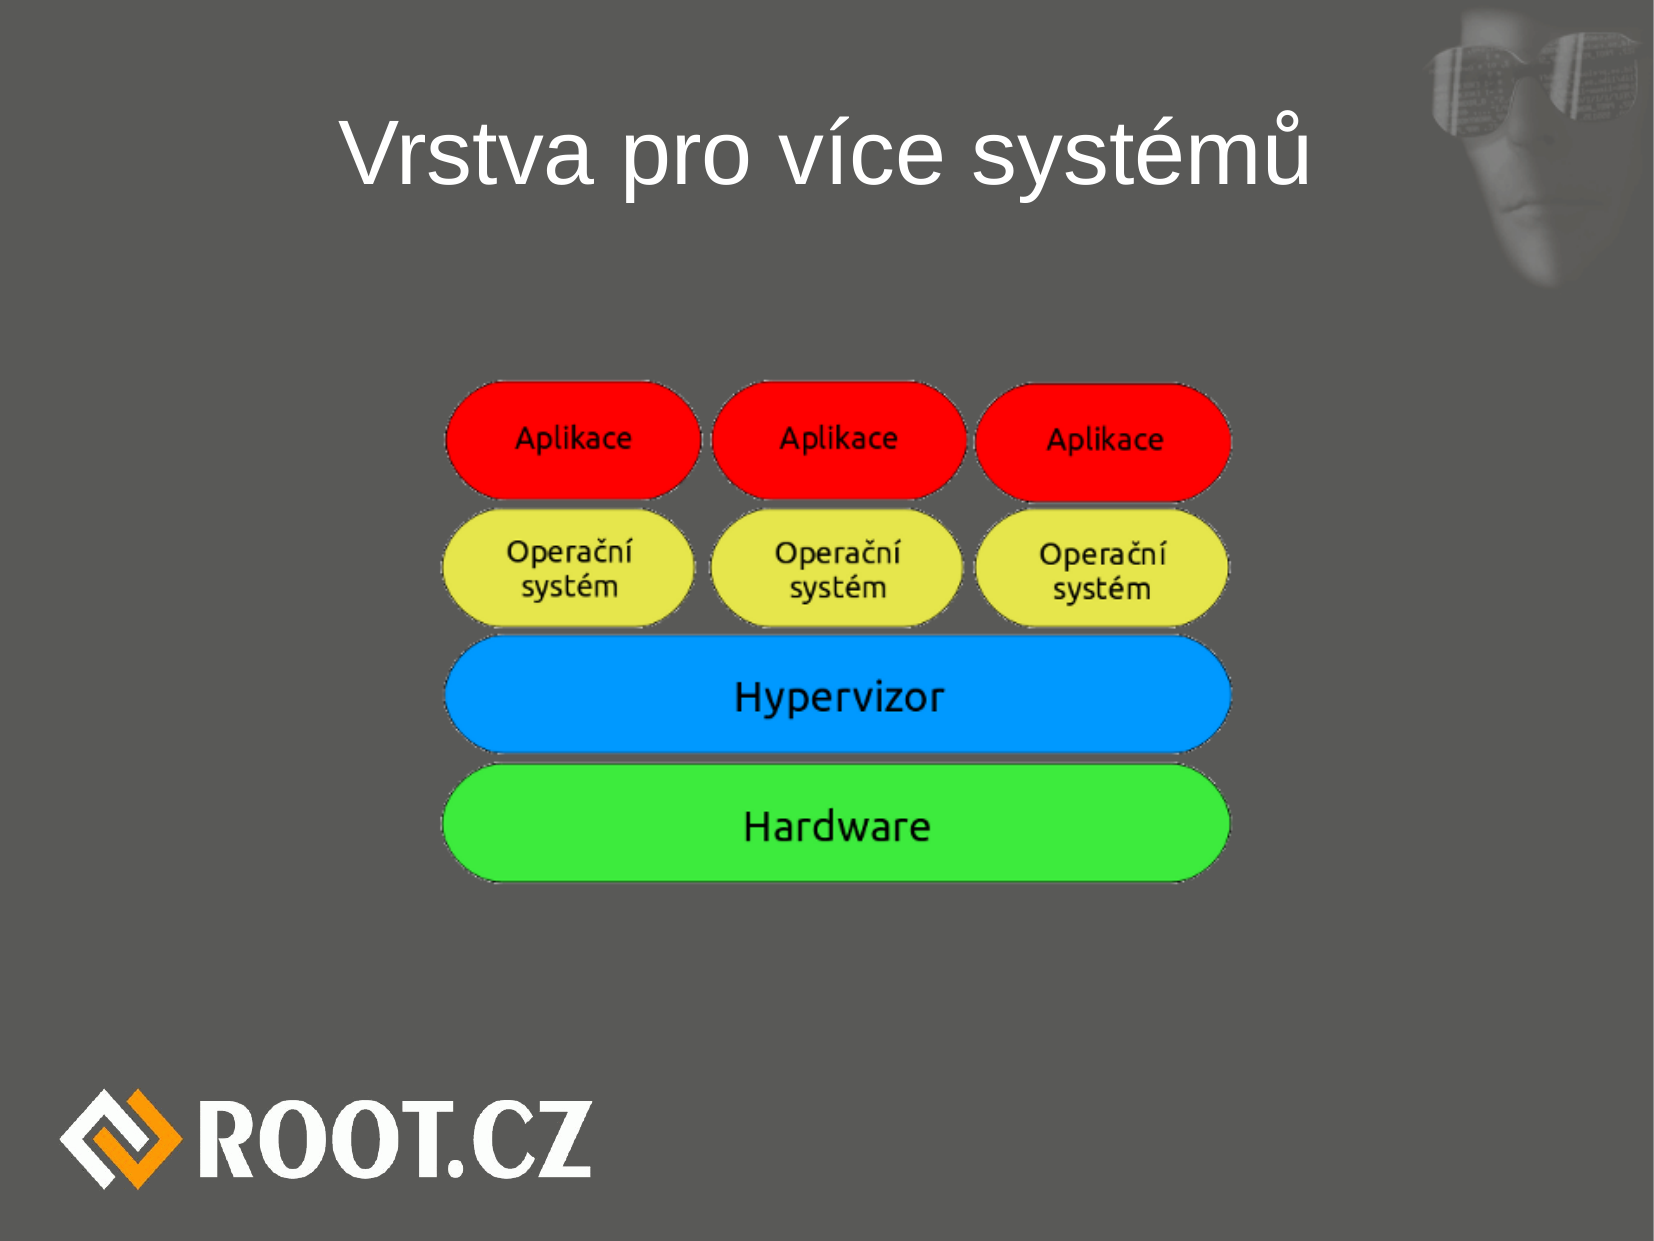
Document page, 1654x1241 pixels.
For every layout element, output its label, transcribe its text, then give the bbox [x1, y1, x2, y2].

title Vrstva pro více systémů [82, 56, 1571, 250]
picture [0, 0, 1654, 1241]
